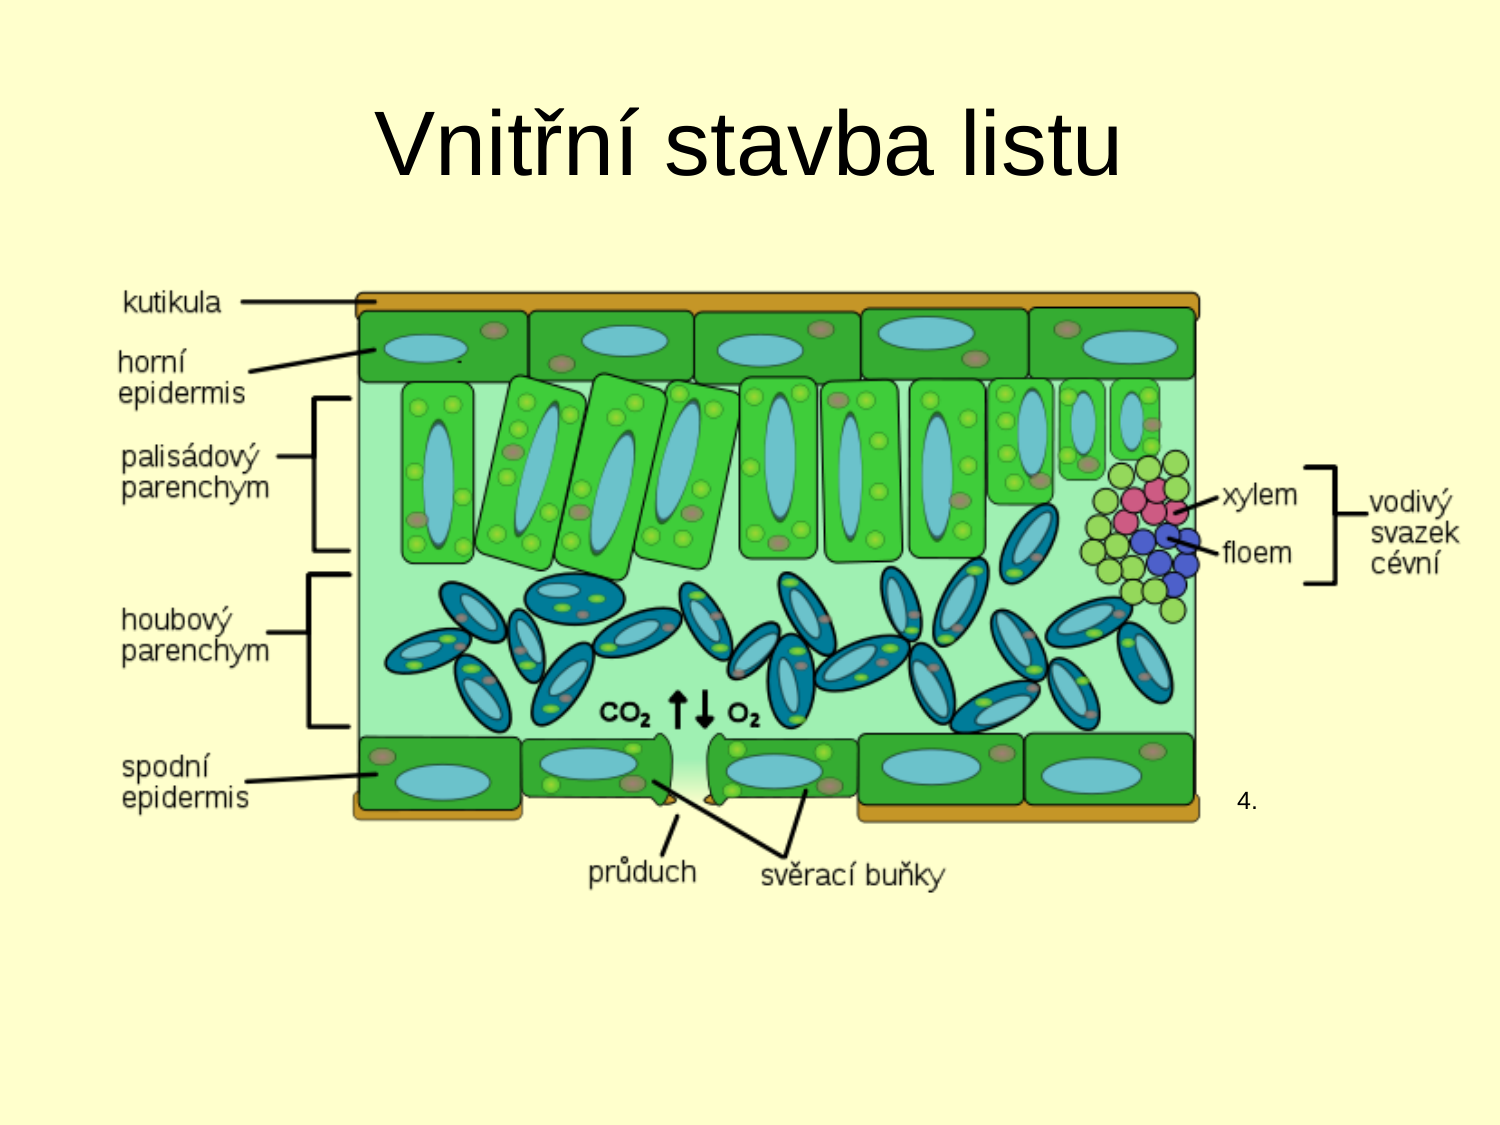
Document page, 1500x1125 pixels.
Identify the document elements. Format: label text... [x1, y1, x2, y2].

text_box 4. [1222, 776, 1317, 823]
picture [109, 278, 1500, 902]
title Vnitřní stavba listu [75, 45, 1426, 233]
